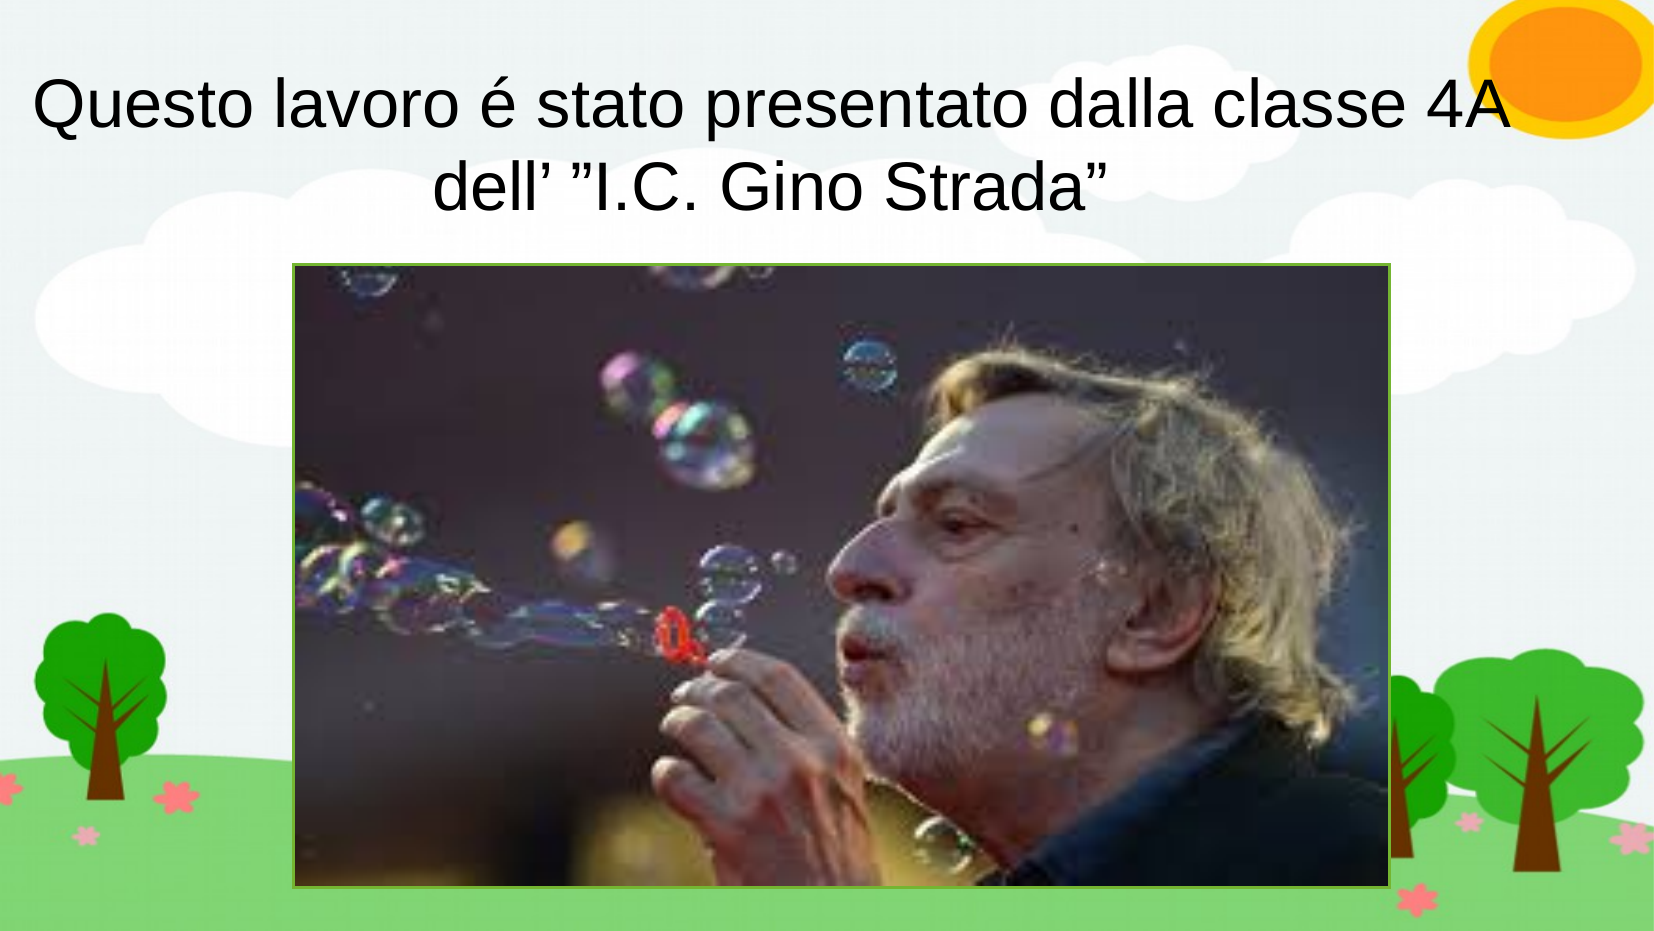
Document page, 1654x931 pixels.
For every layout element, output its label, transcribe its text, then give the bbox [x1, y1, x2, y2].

picture [295, 265, 1388, 886]
title Questo lavoro é stato presentato dalla classe 4A dell’ ”I.C. Gino Strada” [29, 59, 1512, 229]
